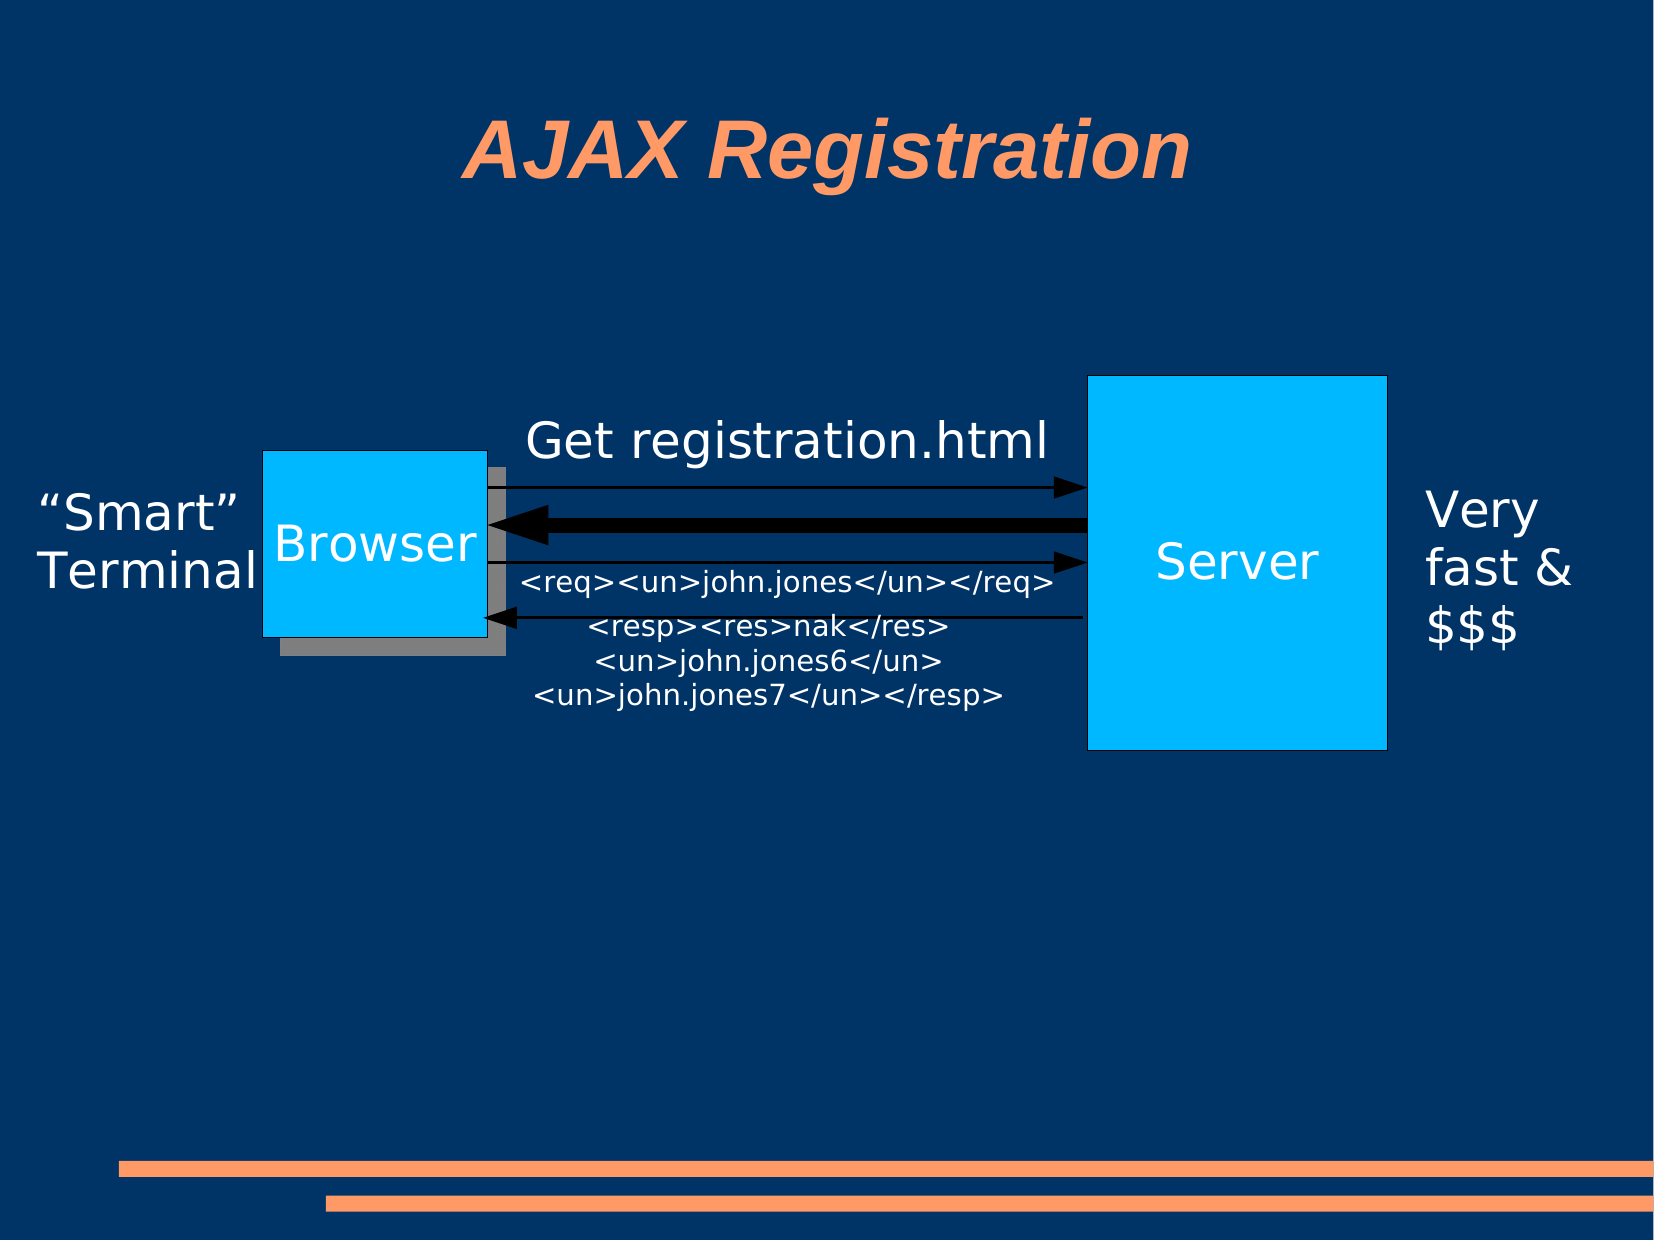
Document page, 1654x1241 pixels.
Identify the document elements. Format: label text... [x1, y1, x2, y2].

text_box <req><un>john.jones</un></req> [487, 565, 1088, 601]
text_box Very fast & $$$ [1425, 480, 1618, 656]
text_box Browser [262, 450, 488, 638]
text_box Server [1087, 375, 1388, 751]
text_box Get registration.html [525, 412, 1051, 471]
text_box <resp><res>nak</res> <un>john.jones6</un> <un>john.jones7</un></resp> [450, 609, 1088, 713]
title AJAX Registration [121, 46, 1534, 254]
text_box “Smart” Terminal [37, 483, 263, 601]
